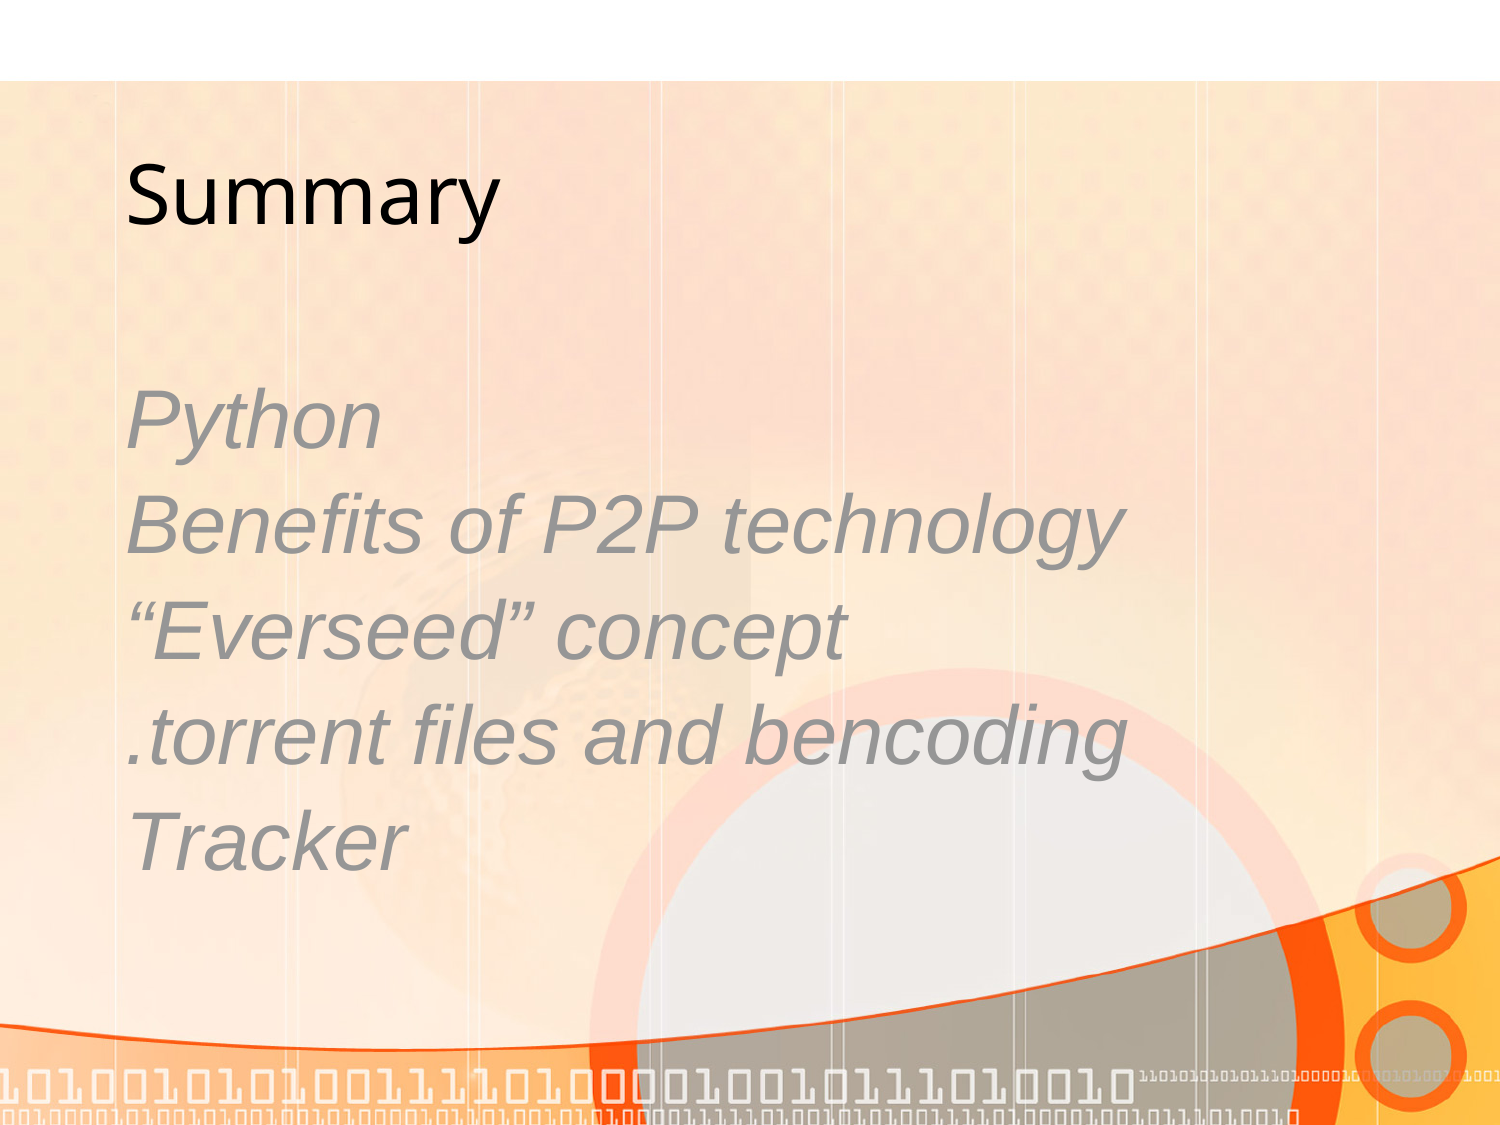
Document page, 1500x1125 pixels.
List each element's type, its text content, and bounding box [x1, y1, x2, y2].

subtitle Python Benefits of P2P technology “Everseed” concept .torrent files and bencoding Tracker [125, 262, 1388, 999]
title Summary [125, 84, 1388, 262]
picture [0, 0, 1500, 1125]
